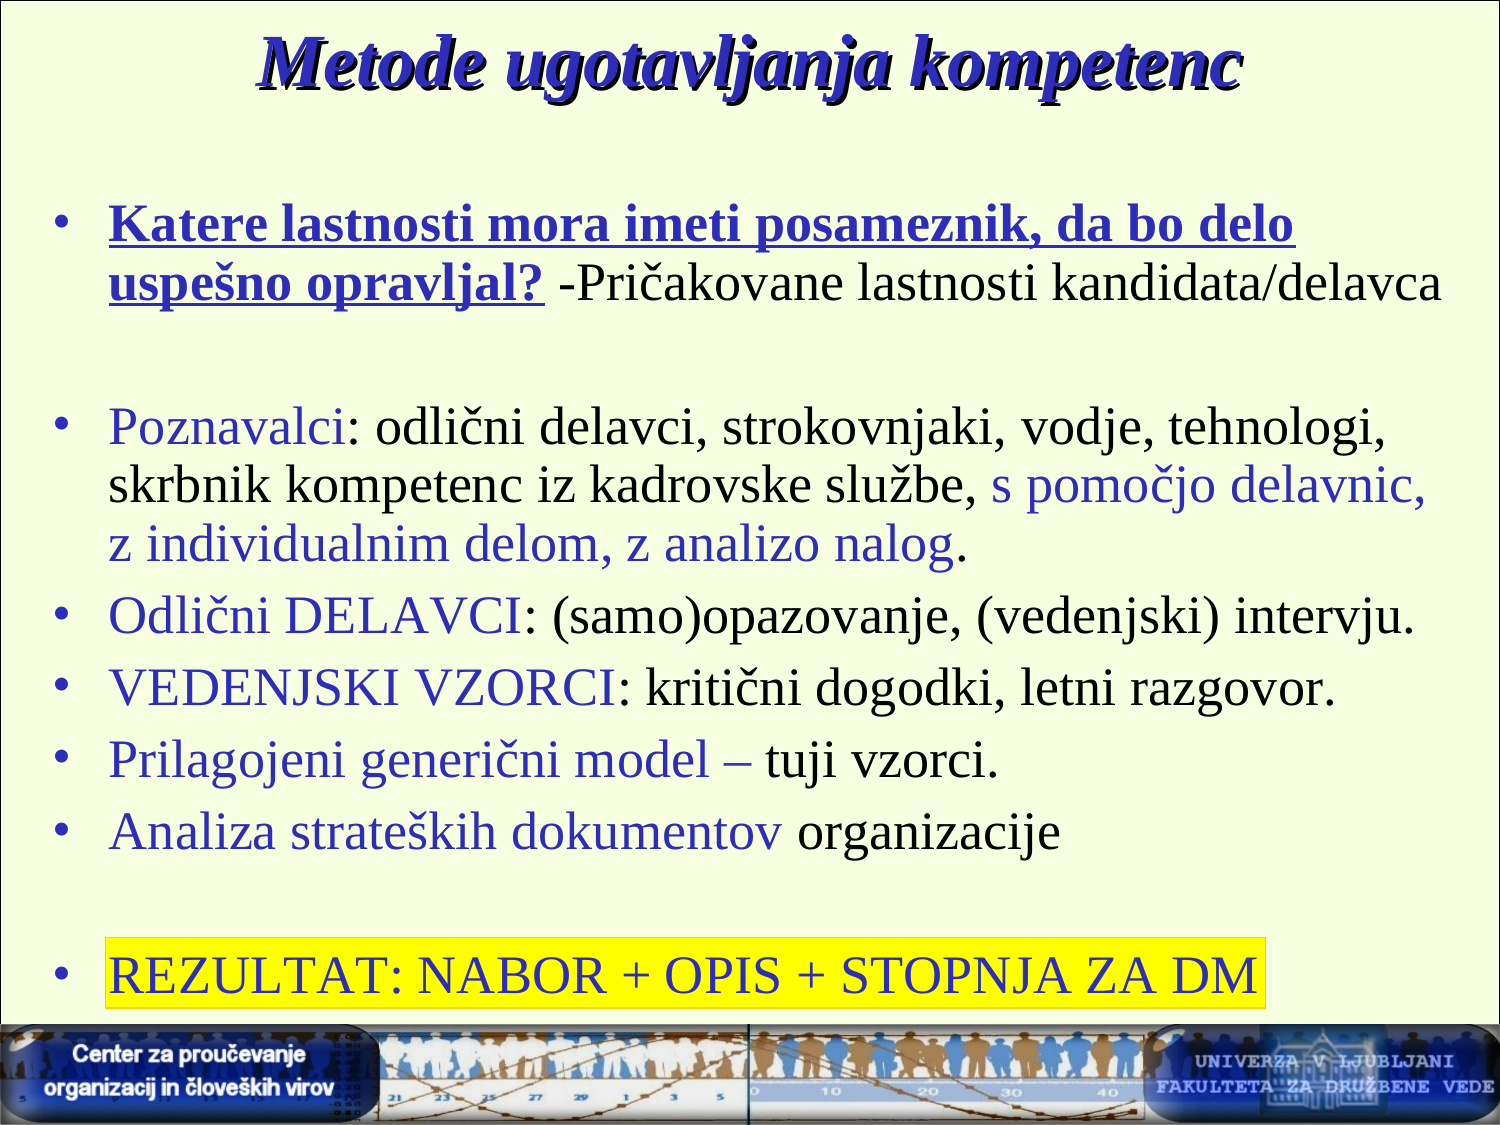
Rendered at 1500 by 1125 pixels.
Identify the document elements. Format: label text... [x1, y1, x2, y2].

title Metode ugotavljanja kompetenc [112, 0, 1388, 114]
picture [0, 1024, 1500, 1125]
list Katere lastnosti mora imeti posameznik, da bo delo uspešno opravljal? -Pričakovane lastnosti kandidata/delavca Poznavalci: odlični delavci, strokovnjaki, vodje, tehnologi, skrbnik kompetenc iz kadrovske službe, s pomočjo delavnic, z individualnim delom, z analizo nalog. Odlični DELAVCI: (samo)opazovanje, (vedenjski) intervju. VEDENJSKI VZORCI: kritični dogodki, letni razgovor. Prilagojeni generični model – tuji vzorci. Analiza strateških dokumentov organizacije REZULTAT: NABOR + OPIS + STOPNJA ZA DM [37, 187, 1463, 1086]
